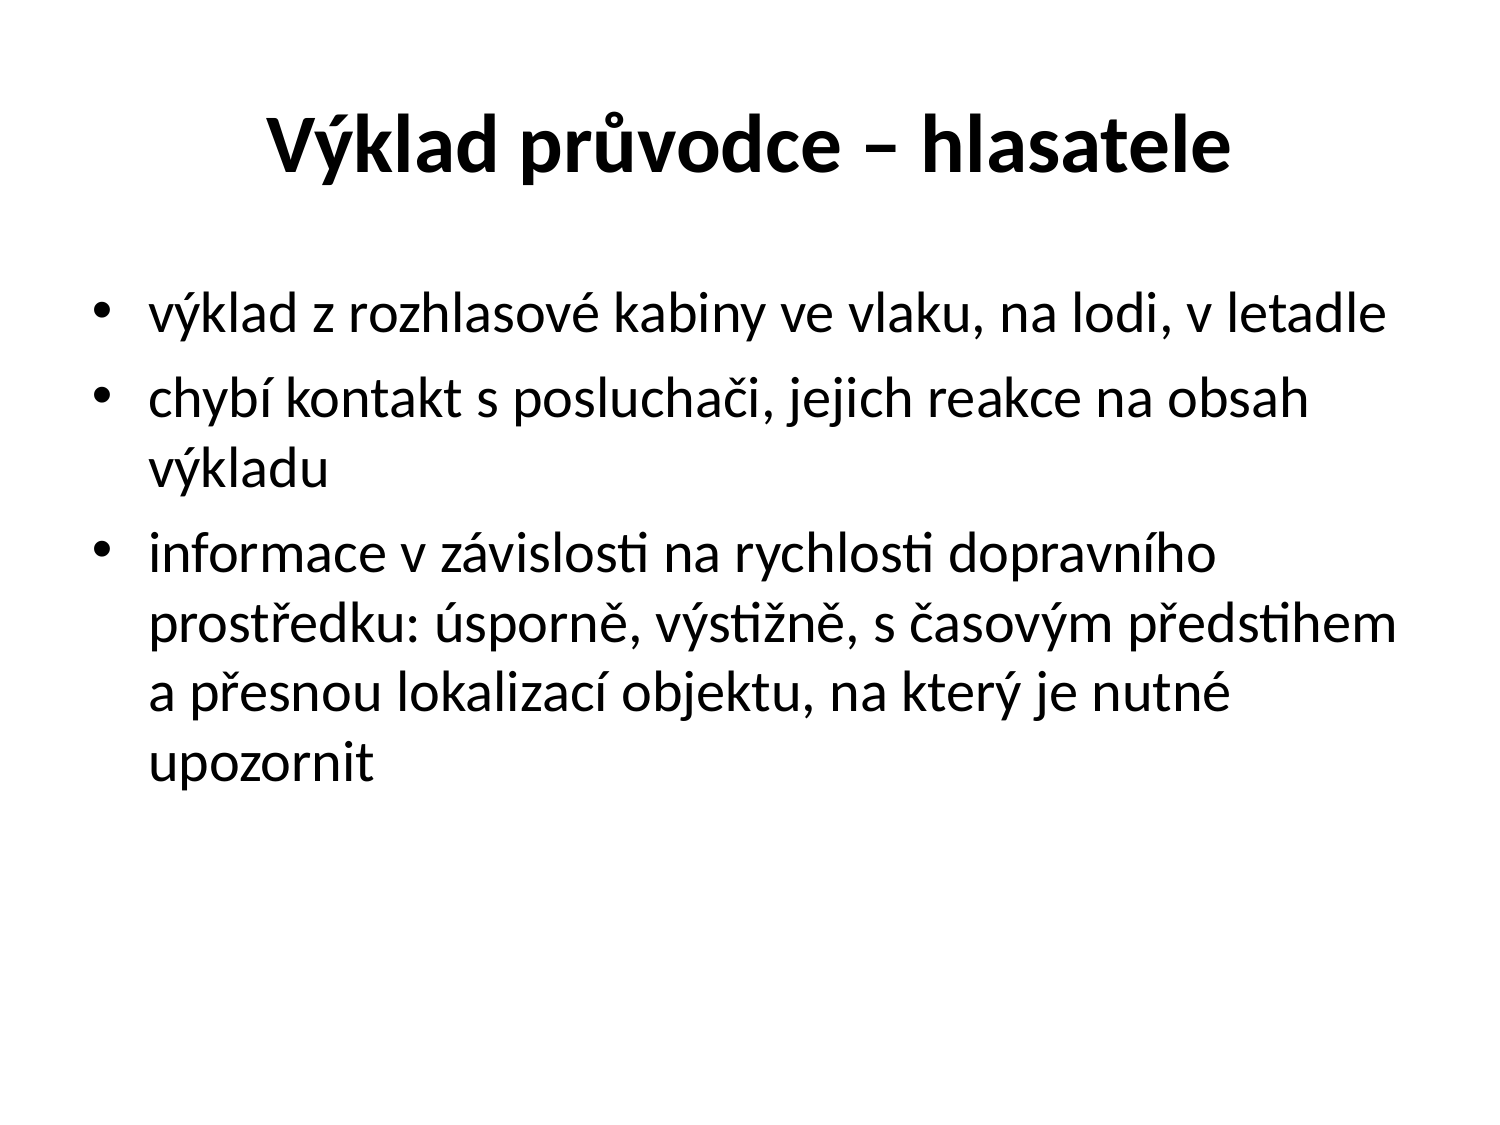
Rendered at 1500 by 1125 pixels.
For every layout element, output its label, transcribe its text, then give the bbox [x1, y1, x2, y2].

title Výklad průvodce – hlasatele [75, 45, 1426, 233]
list výklad z rozhlasové kabiny ve vlaku, na lodi, v letadle chybí kontakt s posluchači, jejich reakce na obsah výkladu informace v závislosti na rychlosti dopravního prostředku: úsporně, výstižně, s časovým předstihem a přesnou lokalizací objektu, na který je nutné upozornit [76, 267, 1427, 1010]
